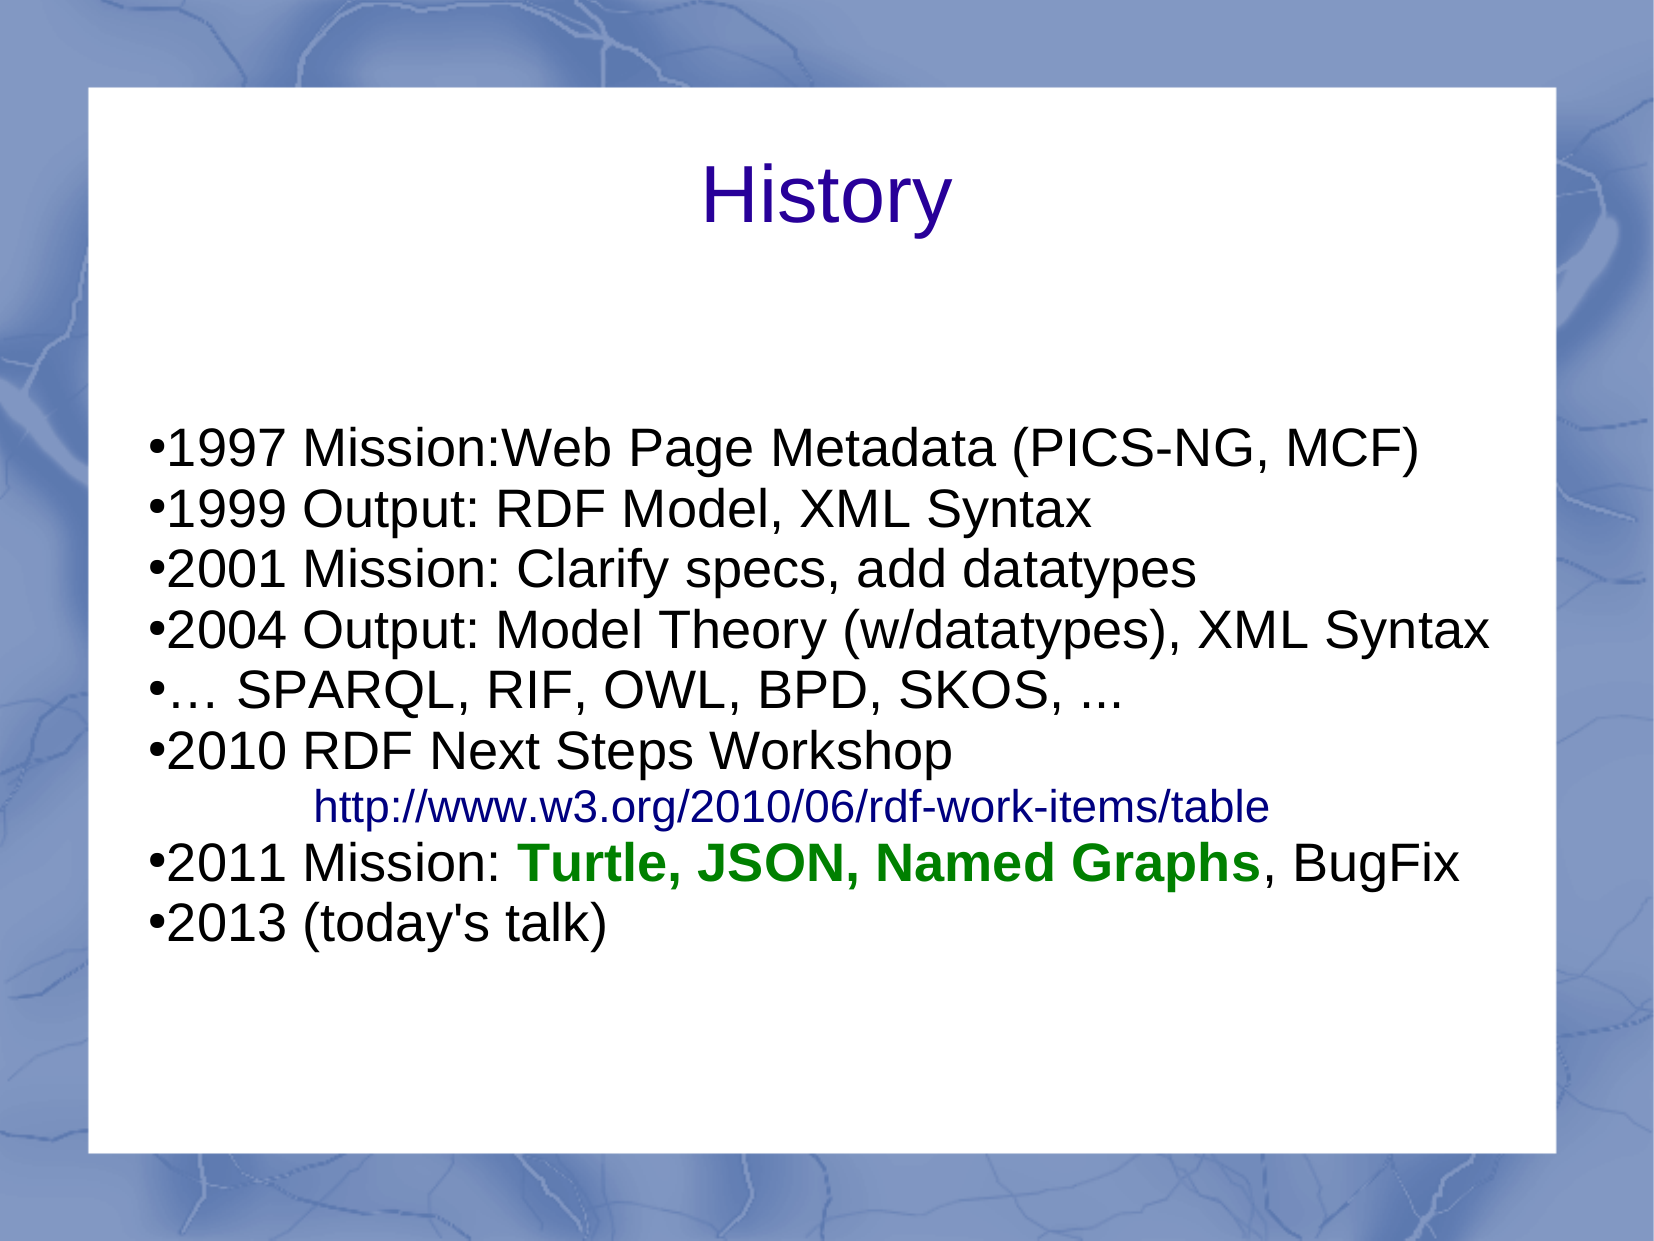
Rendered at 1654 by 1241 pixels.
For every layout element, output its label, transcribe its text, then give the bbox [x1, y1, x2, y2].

title History [118, 90, 1536, 298]
subtitle 1997 Mission:Web Page Metadata (PICS-NG, MCF) 1999 Output: RDF Model, XML Syntax 2001 Mission: Clarify specs, add datatypes 2004 Output: Model Theory (w/datatypes), XML Syntax … SPARQL, RIF, OWL, BPD, SKOS, ... 2010 RDF Next Steps Workshop http://www.w3.org/2010/06/rdf-work-items/table 2011 Mission: Turtle, JSON, Named Graphs, BugFix 2013 (today's talk) [147, 325, 1506, 1045]
picture [0, 0, 1654, 1241]
